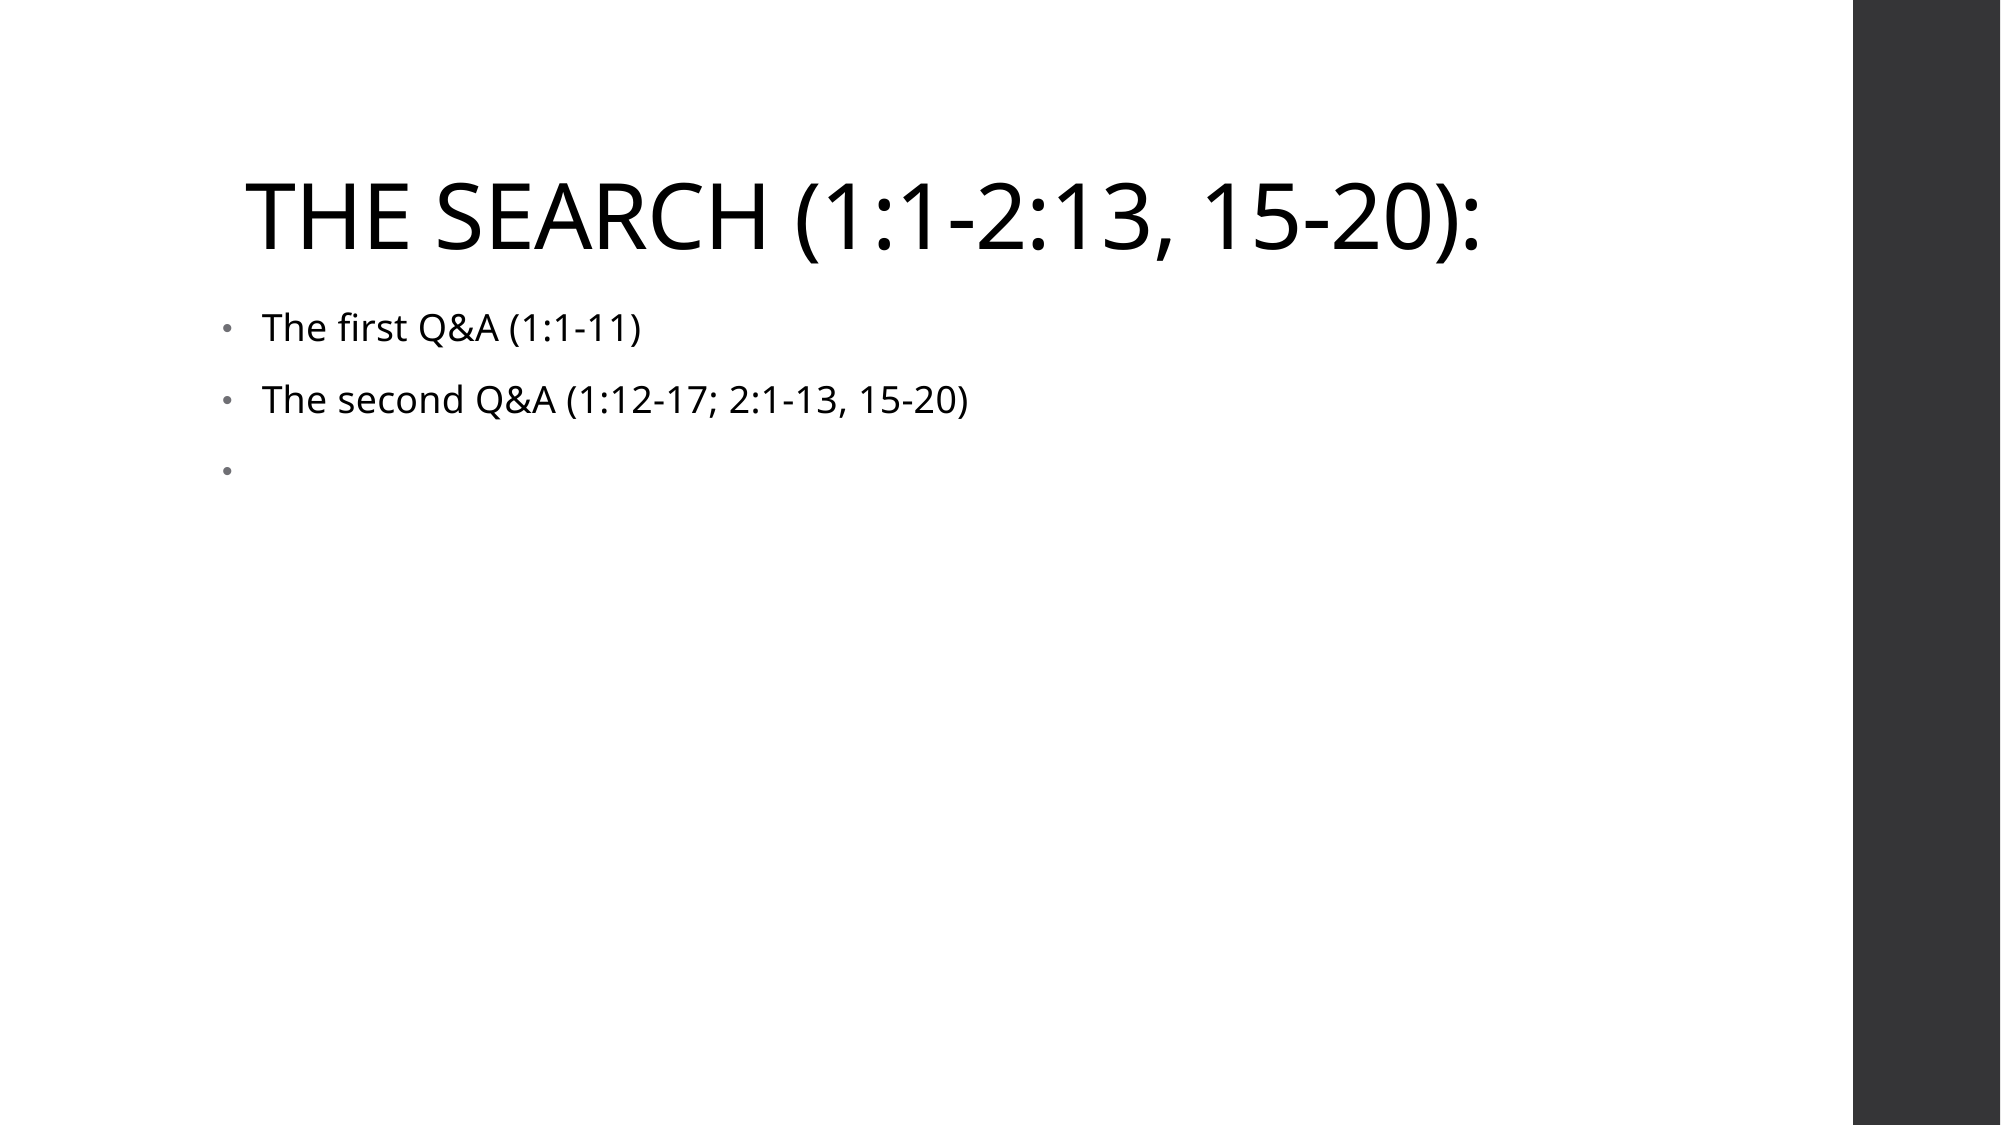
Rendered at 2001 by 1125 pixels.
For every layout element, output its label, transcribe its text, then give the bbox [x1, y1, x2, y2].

list The first Q&A (1:1-11) The second Q&A (1:12-17; 2:1-13, 15-20) [206, 299, 1617, 1014]
title THE SEARCH (1:1-2:13, 15-20): [206, 60, 1797, 278]
